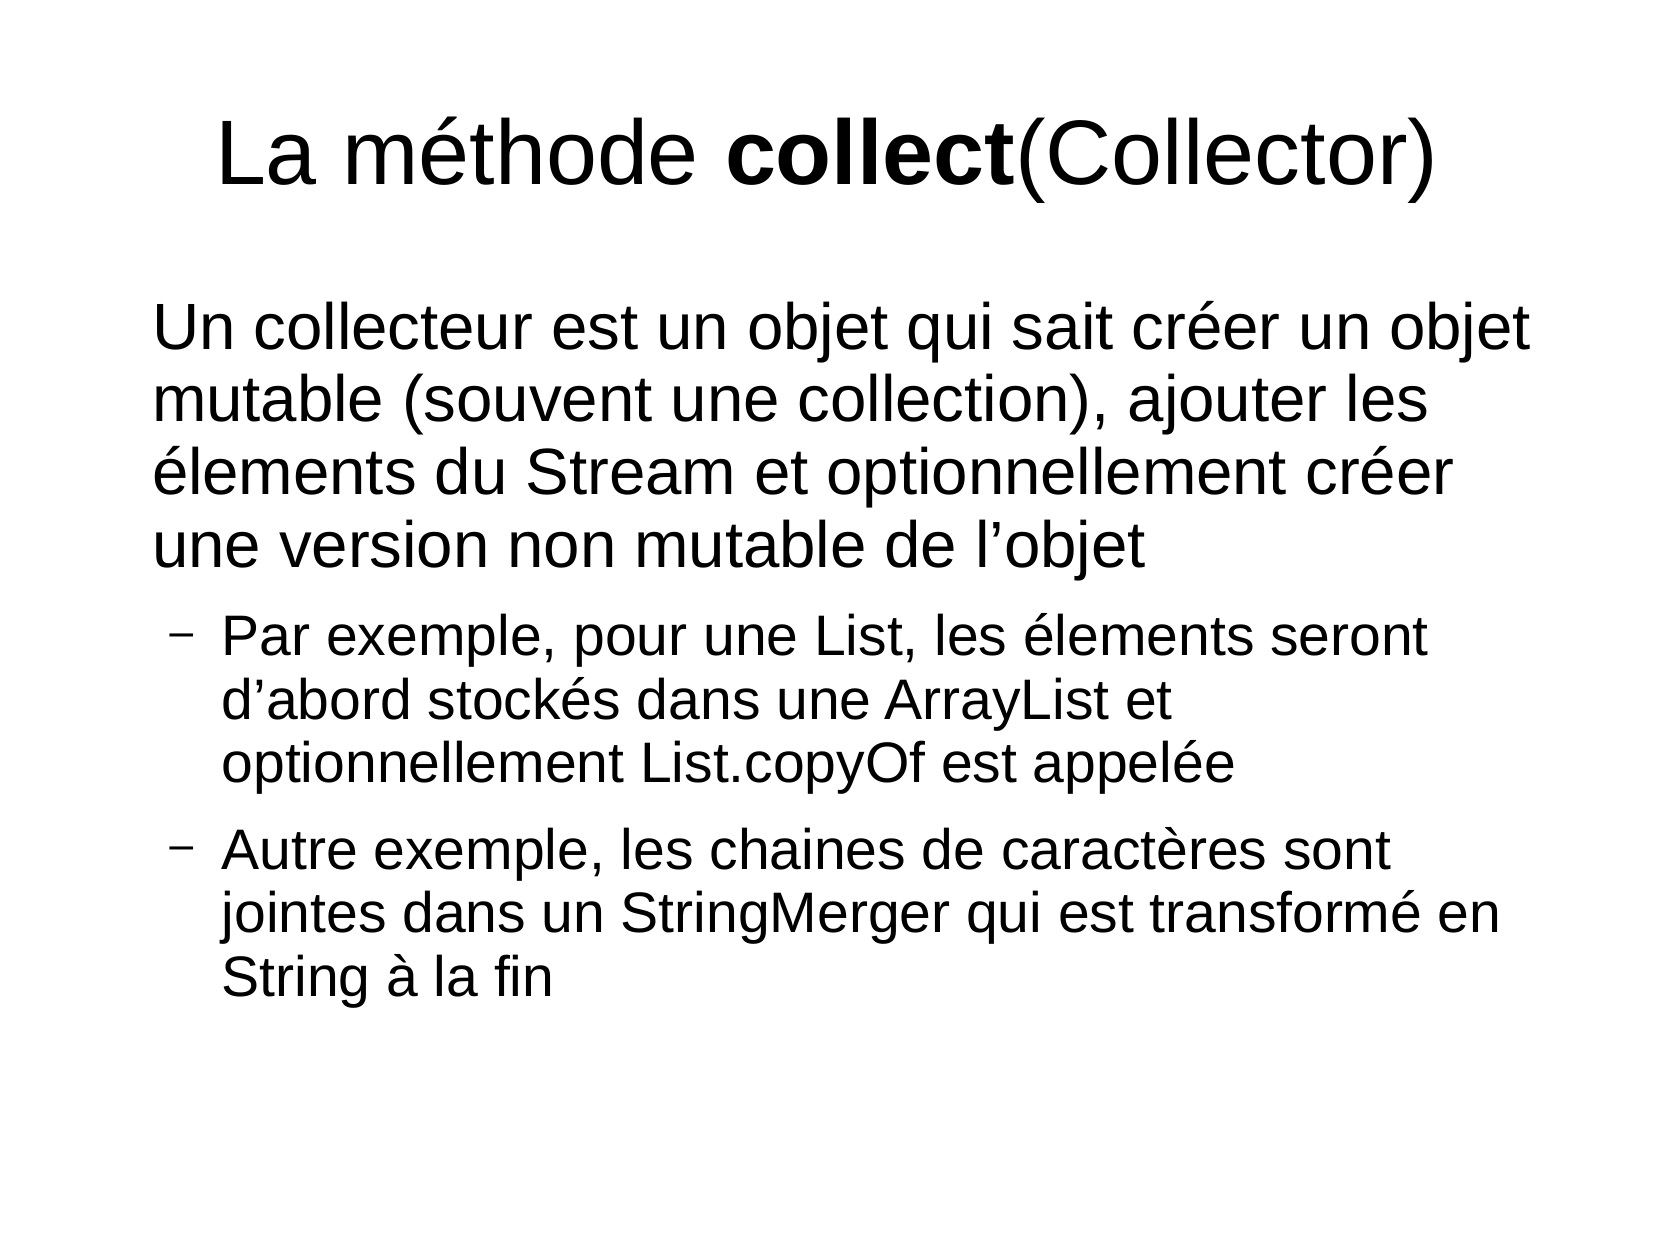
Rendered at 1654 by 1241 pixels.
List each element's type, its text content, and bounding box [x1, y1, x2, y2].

title La méthode collect(Collector) [82, 49, 1571, 257]
list Un collecteur est un objet qui sait créer un objet mutable (souvent une collection), ajouter les élements du Stream et optionnellement créer une version non mutable de l’objet Par exemple, pour une List, les élements seront d’abord stockés dans une ArrayList et optionnellement List.copyOf est appelée Autre exemple, les chaines de caractères sont jointes dans un StringMerger qui est transformé en String à la fin [82, 290, 1571, 1010]
